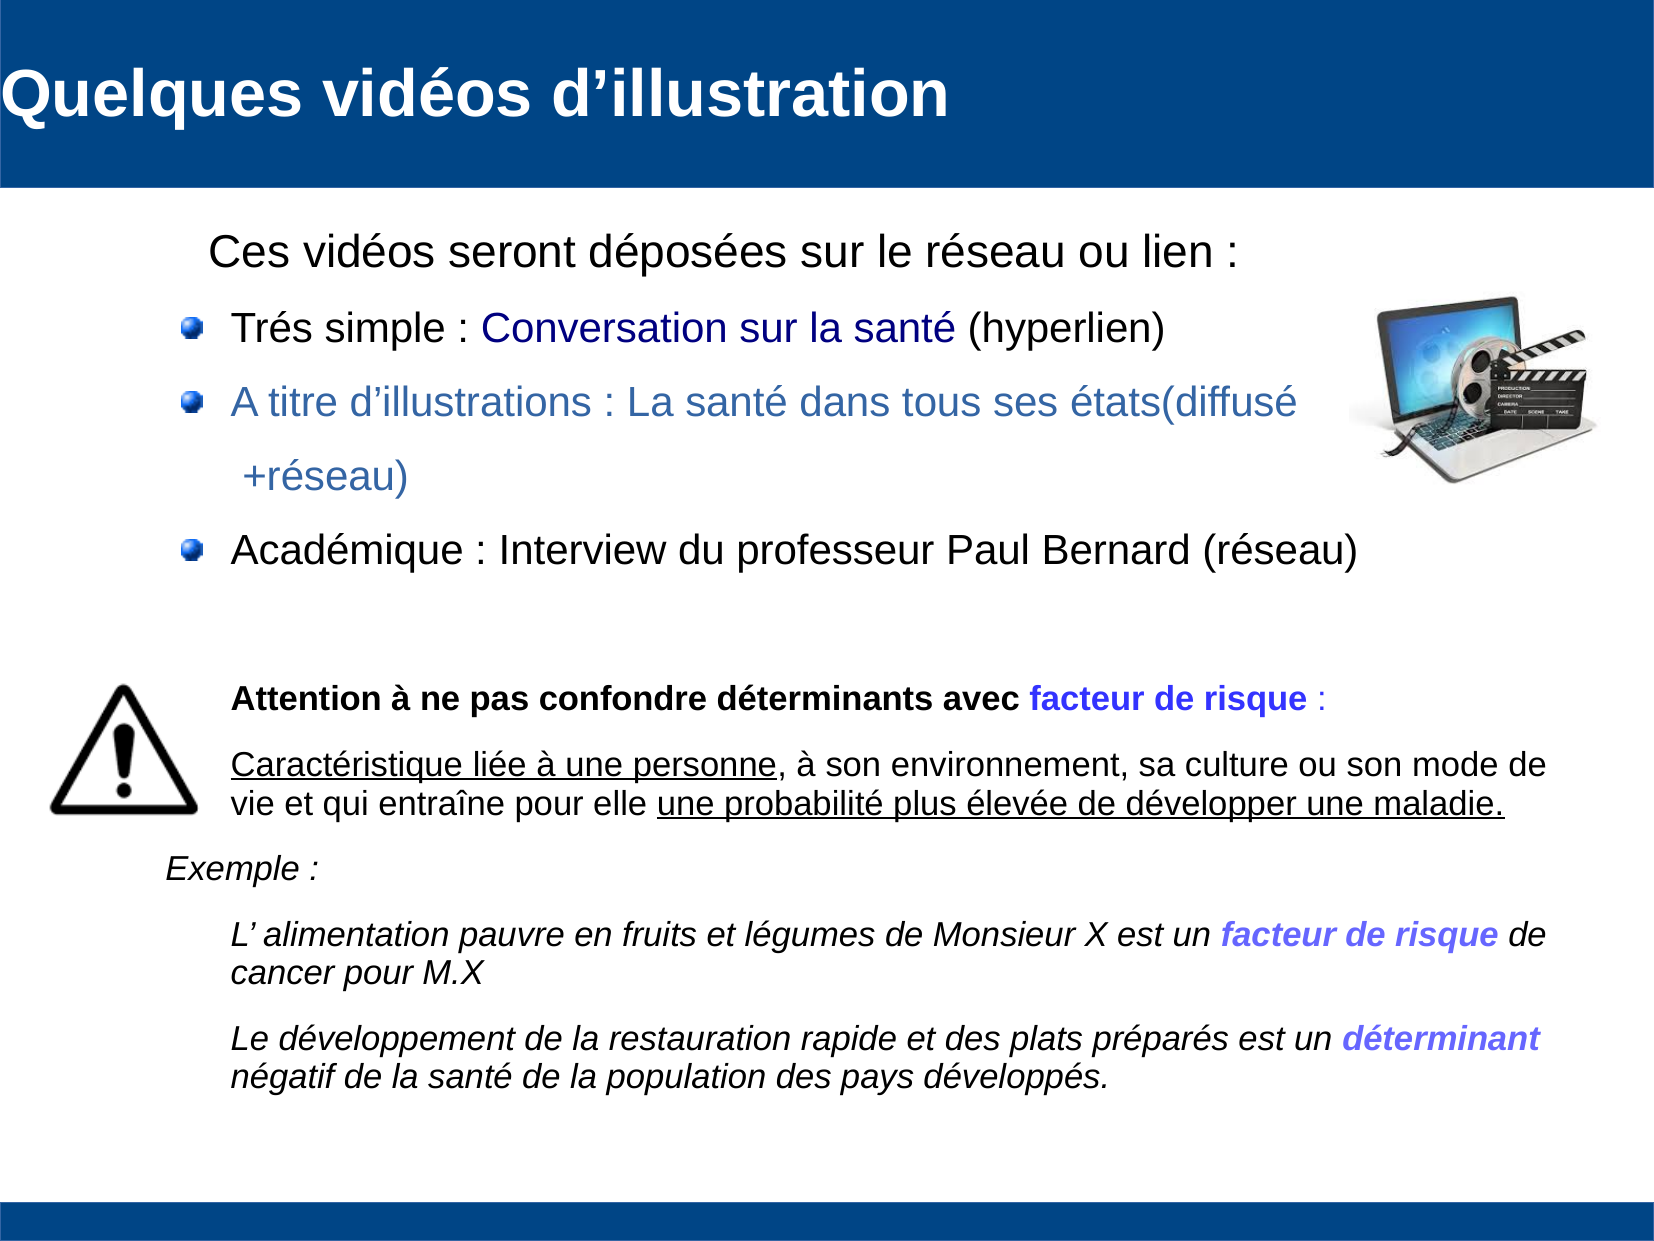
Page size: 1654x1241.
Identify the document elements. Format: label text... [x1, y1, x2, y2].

title Quelques vidéos d’illustration [0, 0, 1654, 188]
list Ces vidéos seront déposées sur le réseau ou lien : Trés simple : Conversation sur la santé (hyperlien) A titre d’illustrations : La santé dans tous ses états(diffusé +réseau) Académique : Interview du professeur Paul Bernard (réseau) Attention à ne pas confondre déterminants avec facteur de risque : Caractéristique liée à une personne, à son environnement, sa culture ou son mode de vie et qui entraîne pour elle une probabilité plus élevée de développer une maladie. Exemple : L’ alimentation pauvre en fruits et légumes de Monsieur X est un facteur de risque de cancer pour M.X Le développement de la restauration rapide et des plats préparés est un déterminant négatif de la santé de la population des pays développés. [165, 225, 1548, 1123]
picture [1349, 283, 1607, 498]
picture [47, 673, 201, 827]
